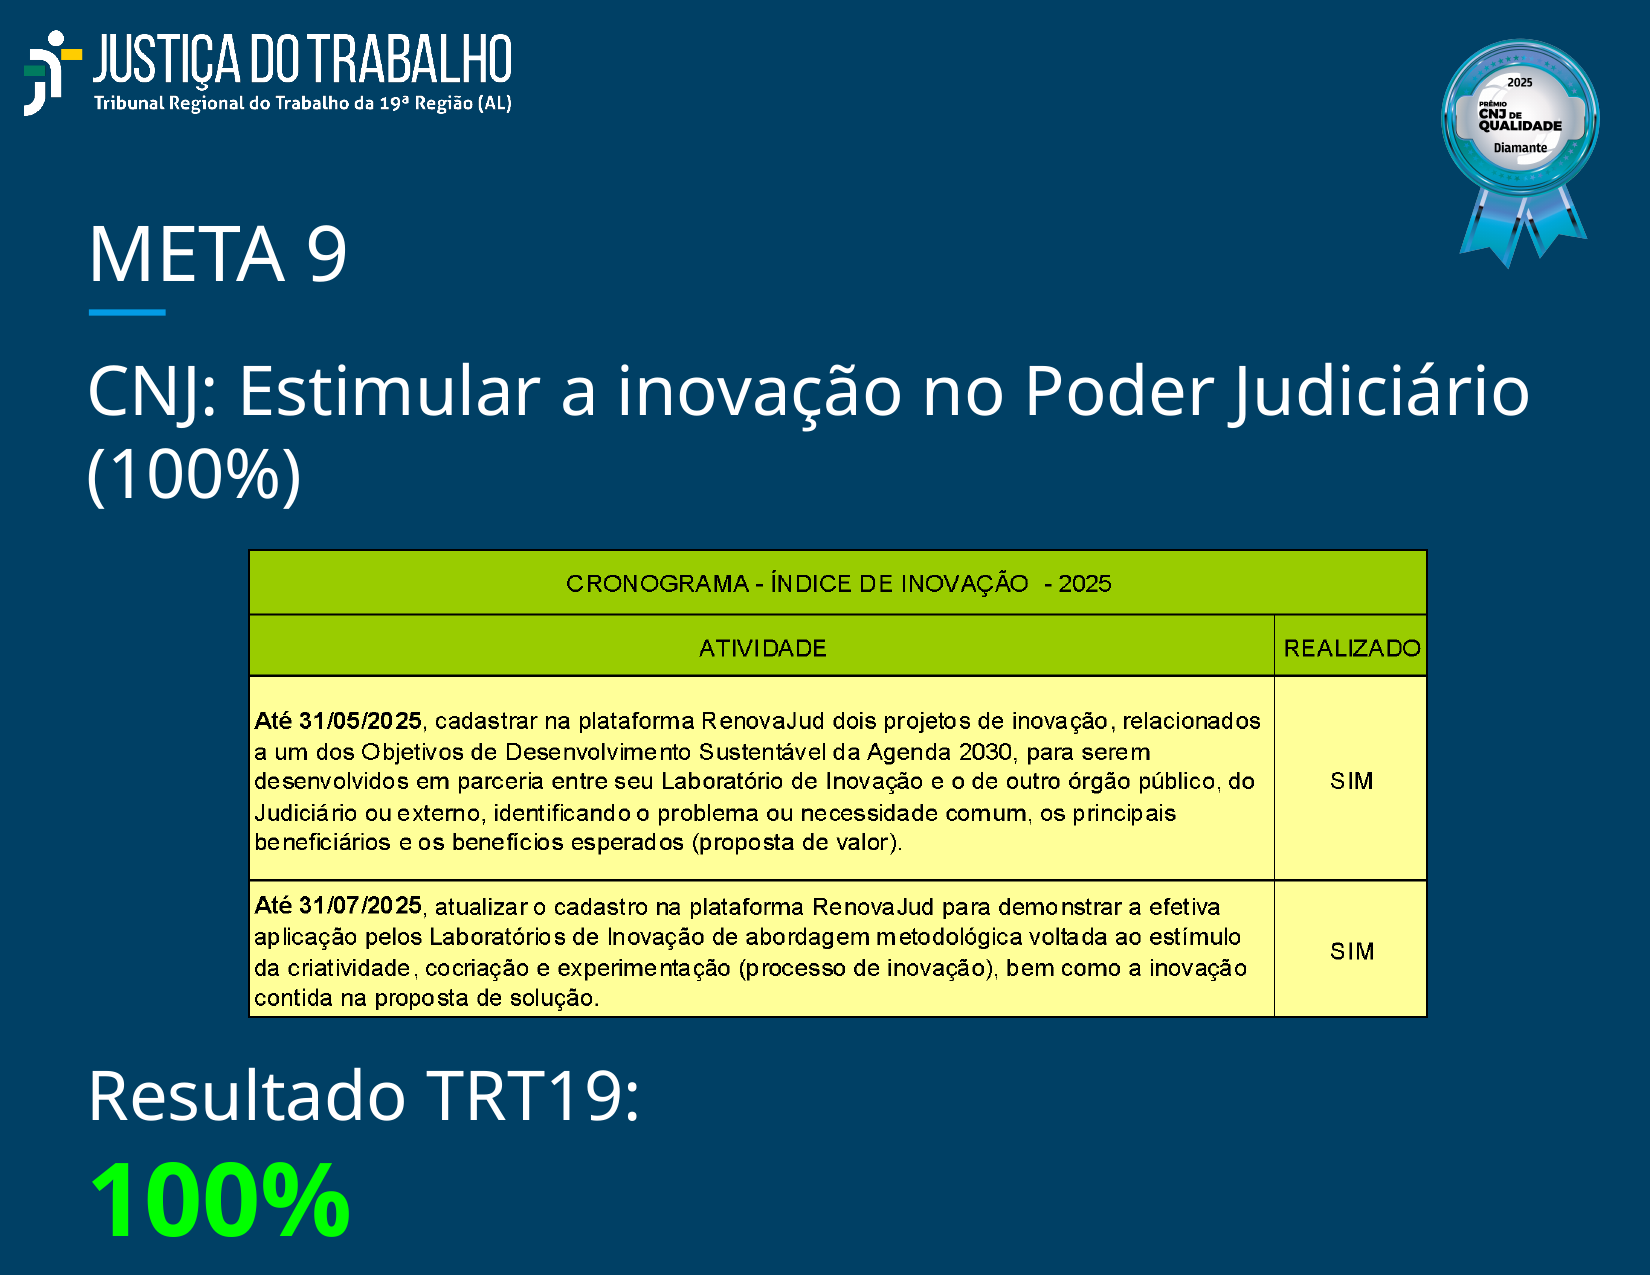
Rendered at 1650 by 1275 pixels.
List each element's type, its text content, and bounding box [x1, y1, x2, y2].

picture [1440, 37, 1601, 271]
picture [24, 30, 511, 116]
title META 9 CNJ: Estimular a inovação no Poder Judiciário (100%) Resultado TRT19: 100% [67, 168, 1578, 1275]
picture [248, 549, 1428, 1018]
